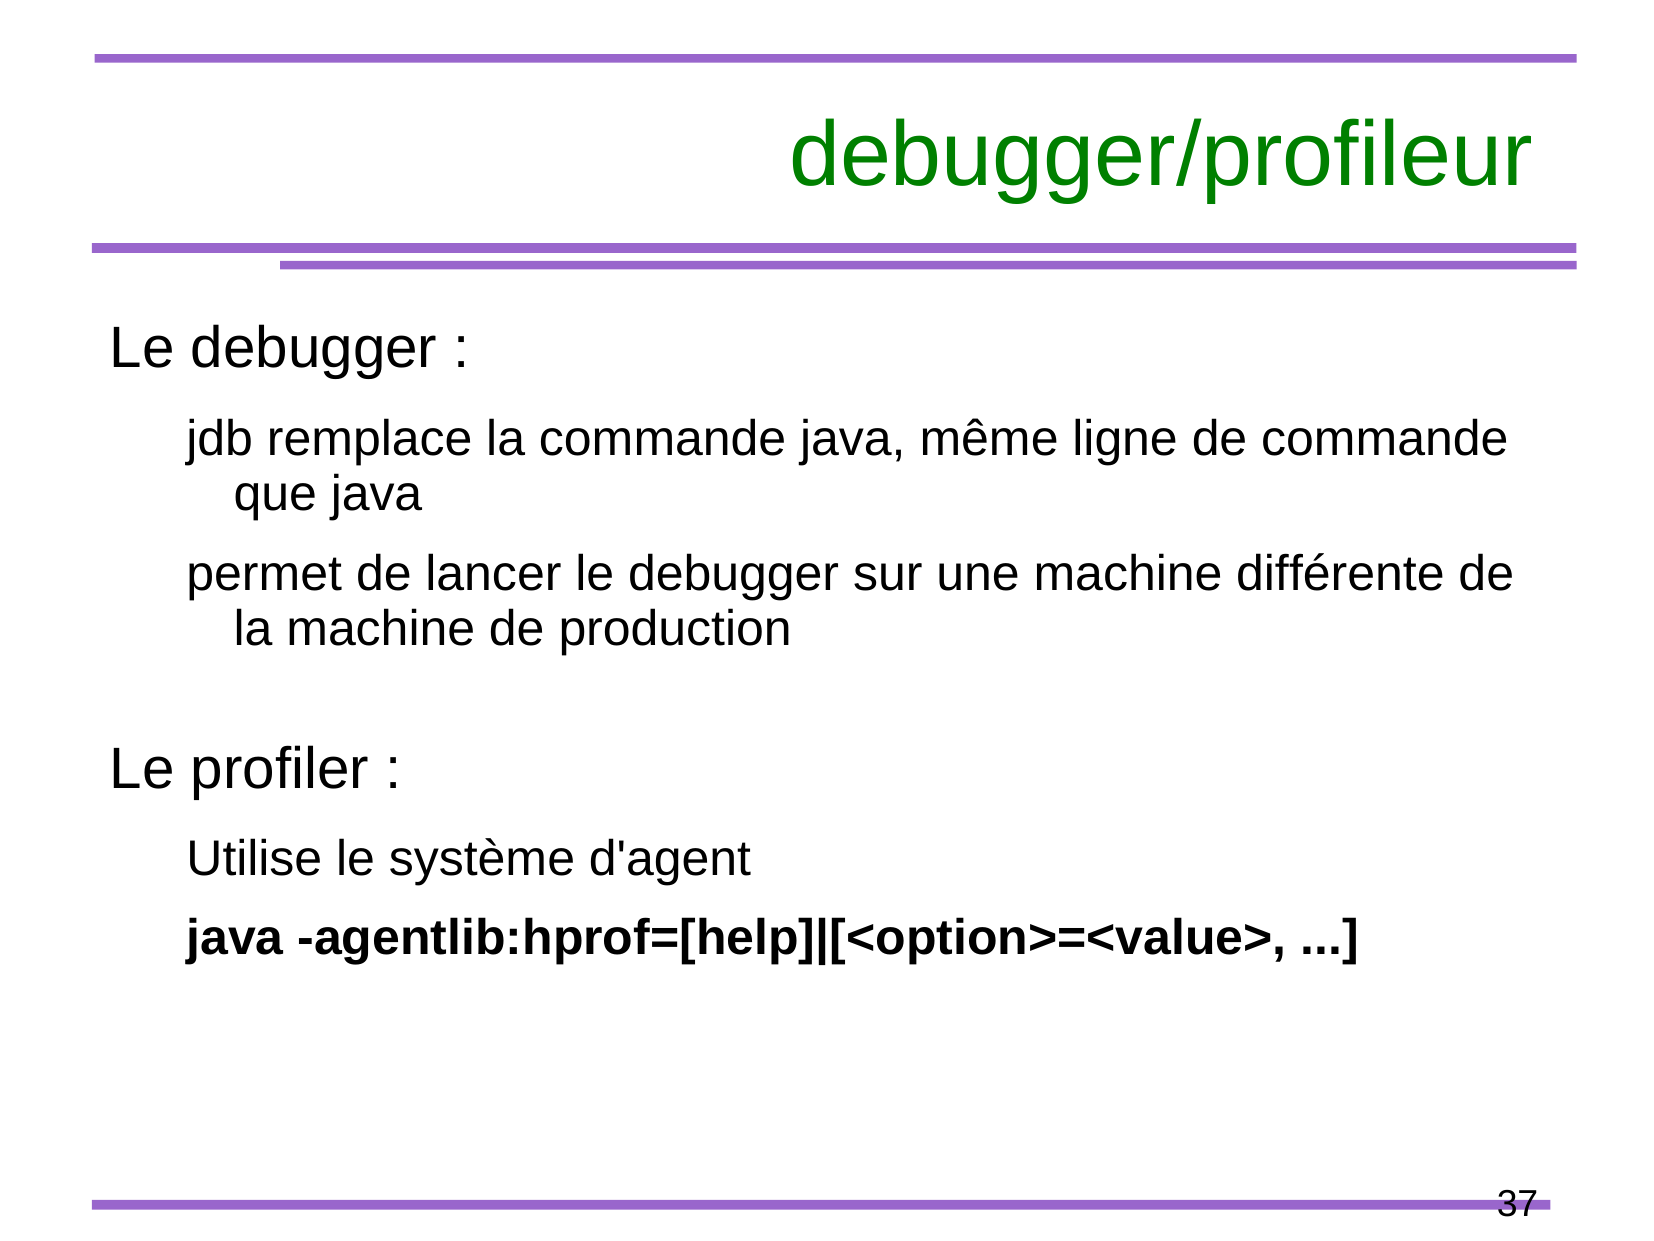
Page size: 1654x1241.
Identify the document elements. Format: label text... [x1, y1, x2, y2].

title debugger/profileur [121, 49, 1534, 257]
list Le debugger : jdb remplace la commande java, même ligne de commande que java permet de lancer le debugger sur une machine différente de la machine de production Le profiler : Utilise le système d'agent java -agentlib:hprof=[help]|[<option>=<value>, ...] [92, 315, 1563, 1163]
